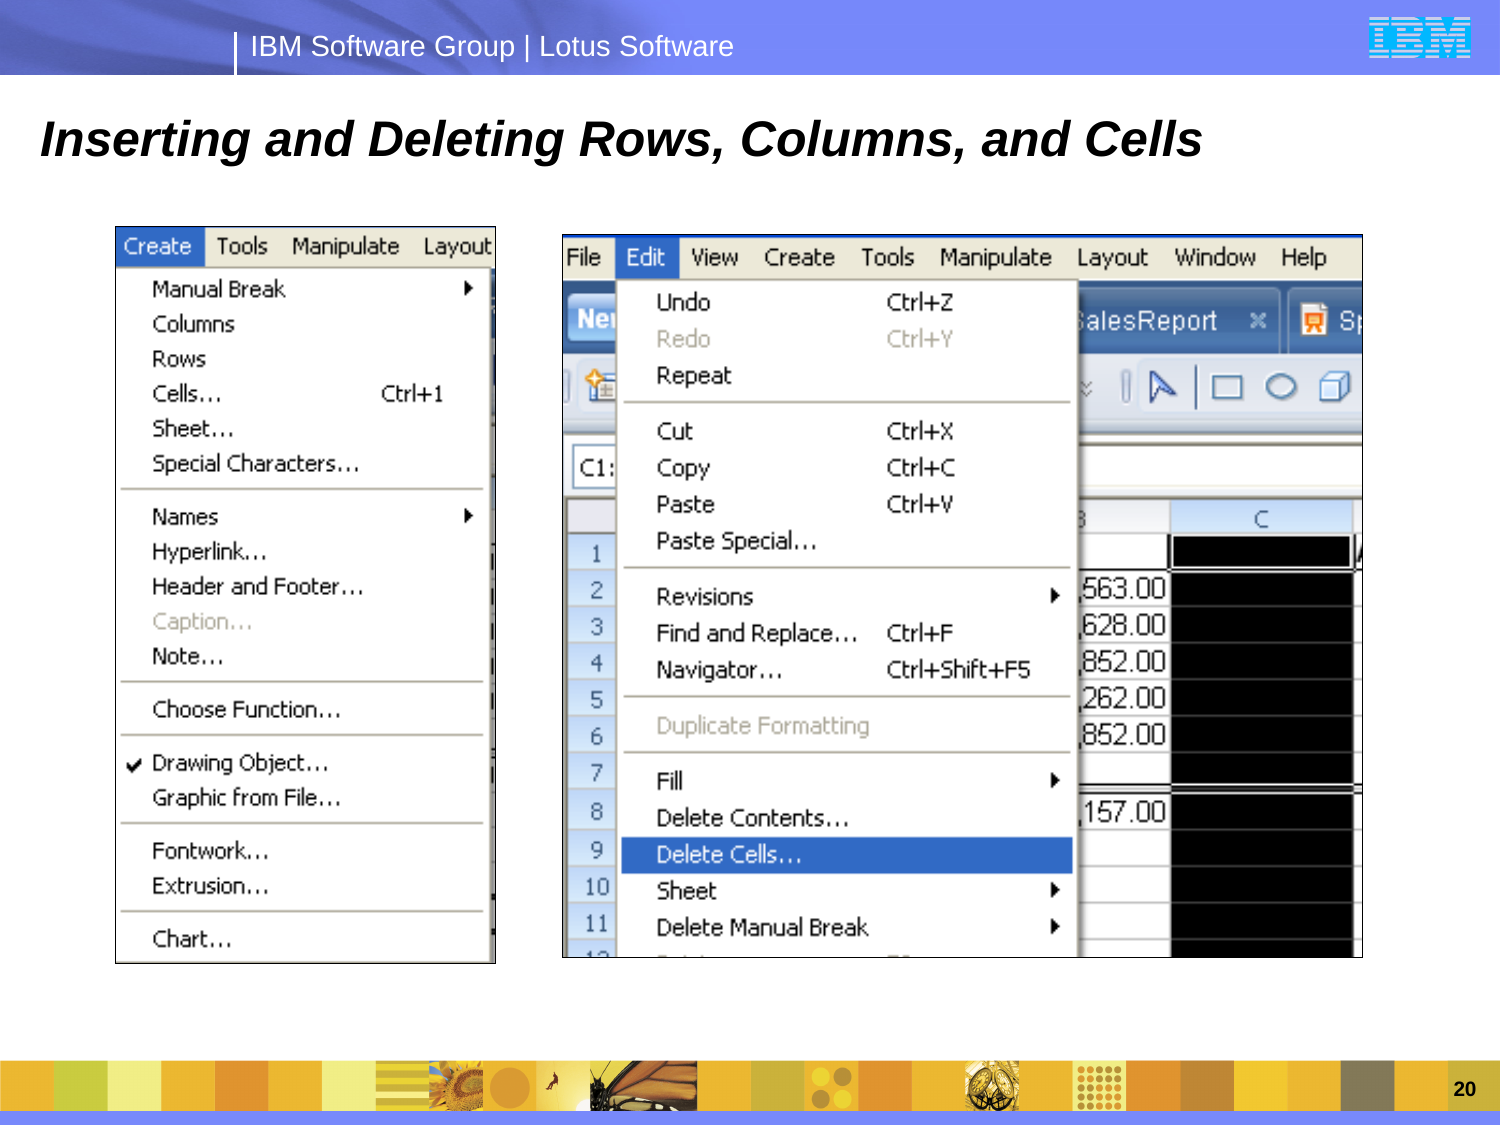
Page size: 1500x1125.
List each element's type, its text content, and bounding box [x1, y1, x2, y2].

picture [562, 234, 1363, 958]
picture [0, 0, 1500, 75]
picture [115, 226, 496, 964]
picture [0, 1060, 1500, 1111]
title Inserting and Deleting Rows, Columns, and Cells [25, 106, 1378, 189]
